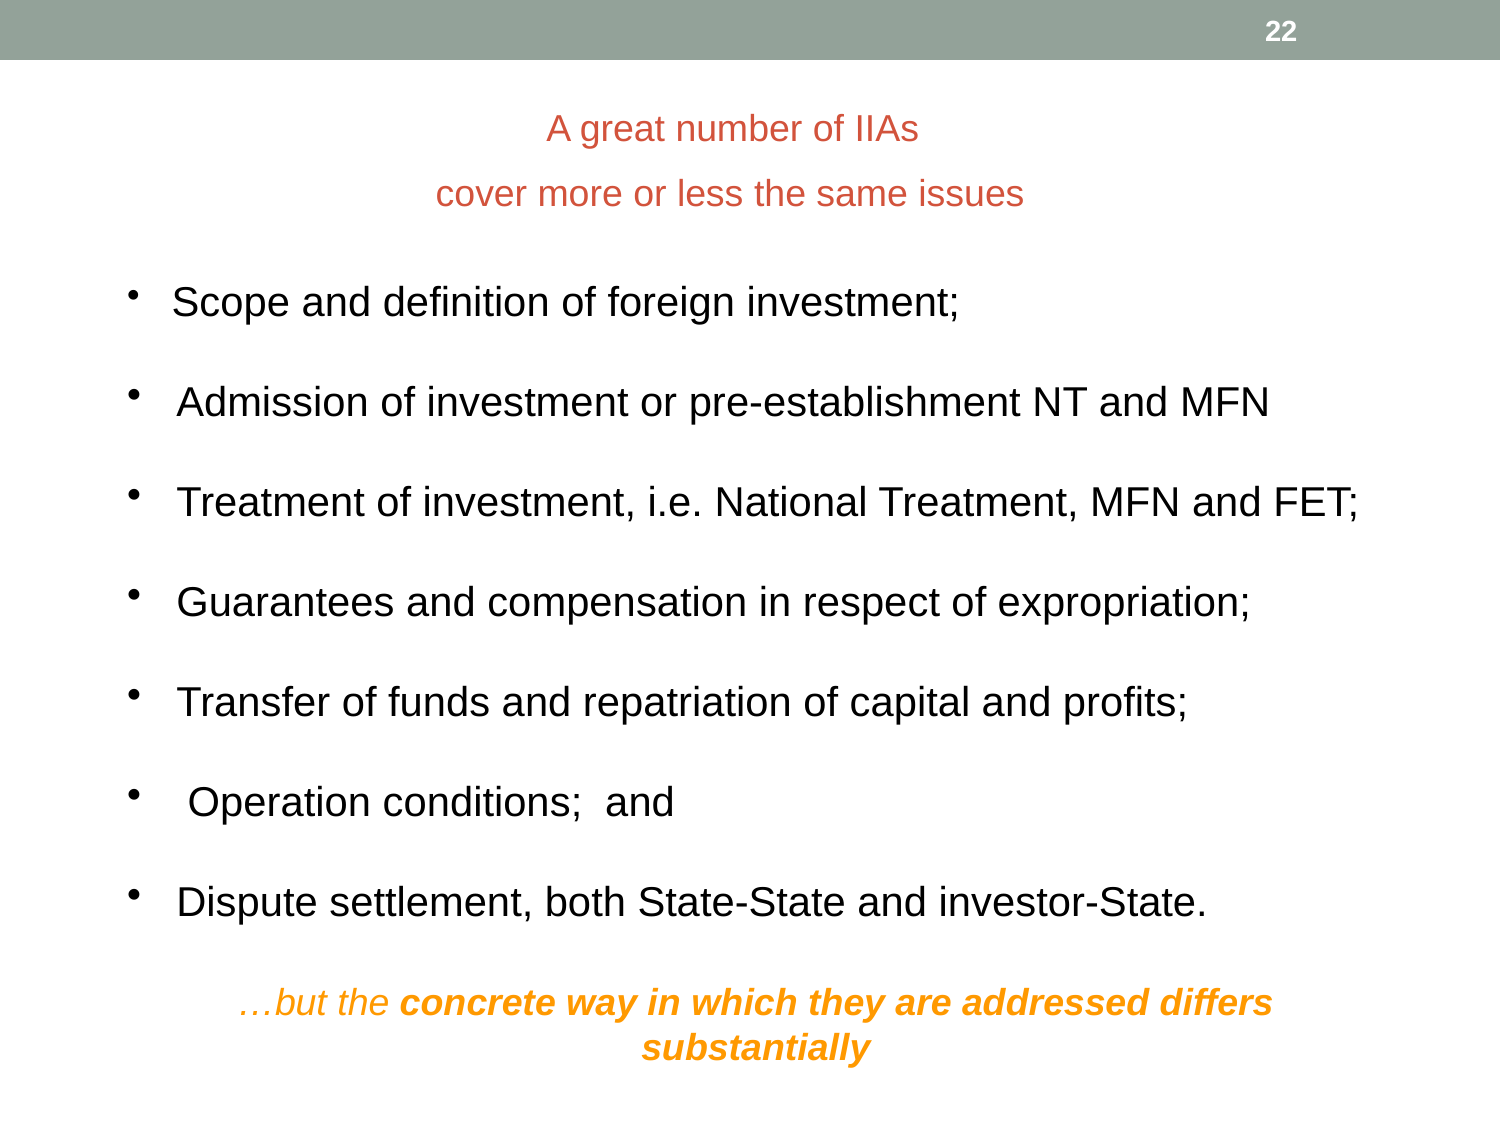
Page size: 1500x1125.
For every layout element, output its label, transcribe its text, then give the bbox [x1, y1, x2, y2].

text_box A great number of IIAs cover more or less the same issues [159, 90, 1318, 232]
text_box Scope and definition of foreign investment; Admission of investment or pre-establishment NT and MFN Treatment of investment, i.e. National Treatment, MFN and FET; Guarantees and compensation in respect of expropriation; Transfer of funds and repatriation of capital and profits; Operation conditions; and Dispute settlement, both State-State and investor-State. [112, 267, 1377, 933]
slide_number <編號> [1250, 3, 1425, 57]
text_box …but the concrete way in which they are addressed differs substantially [64, 964, 1447, 1082]
